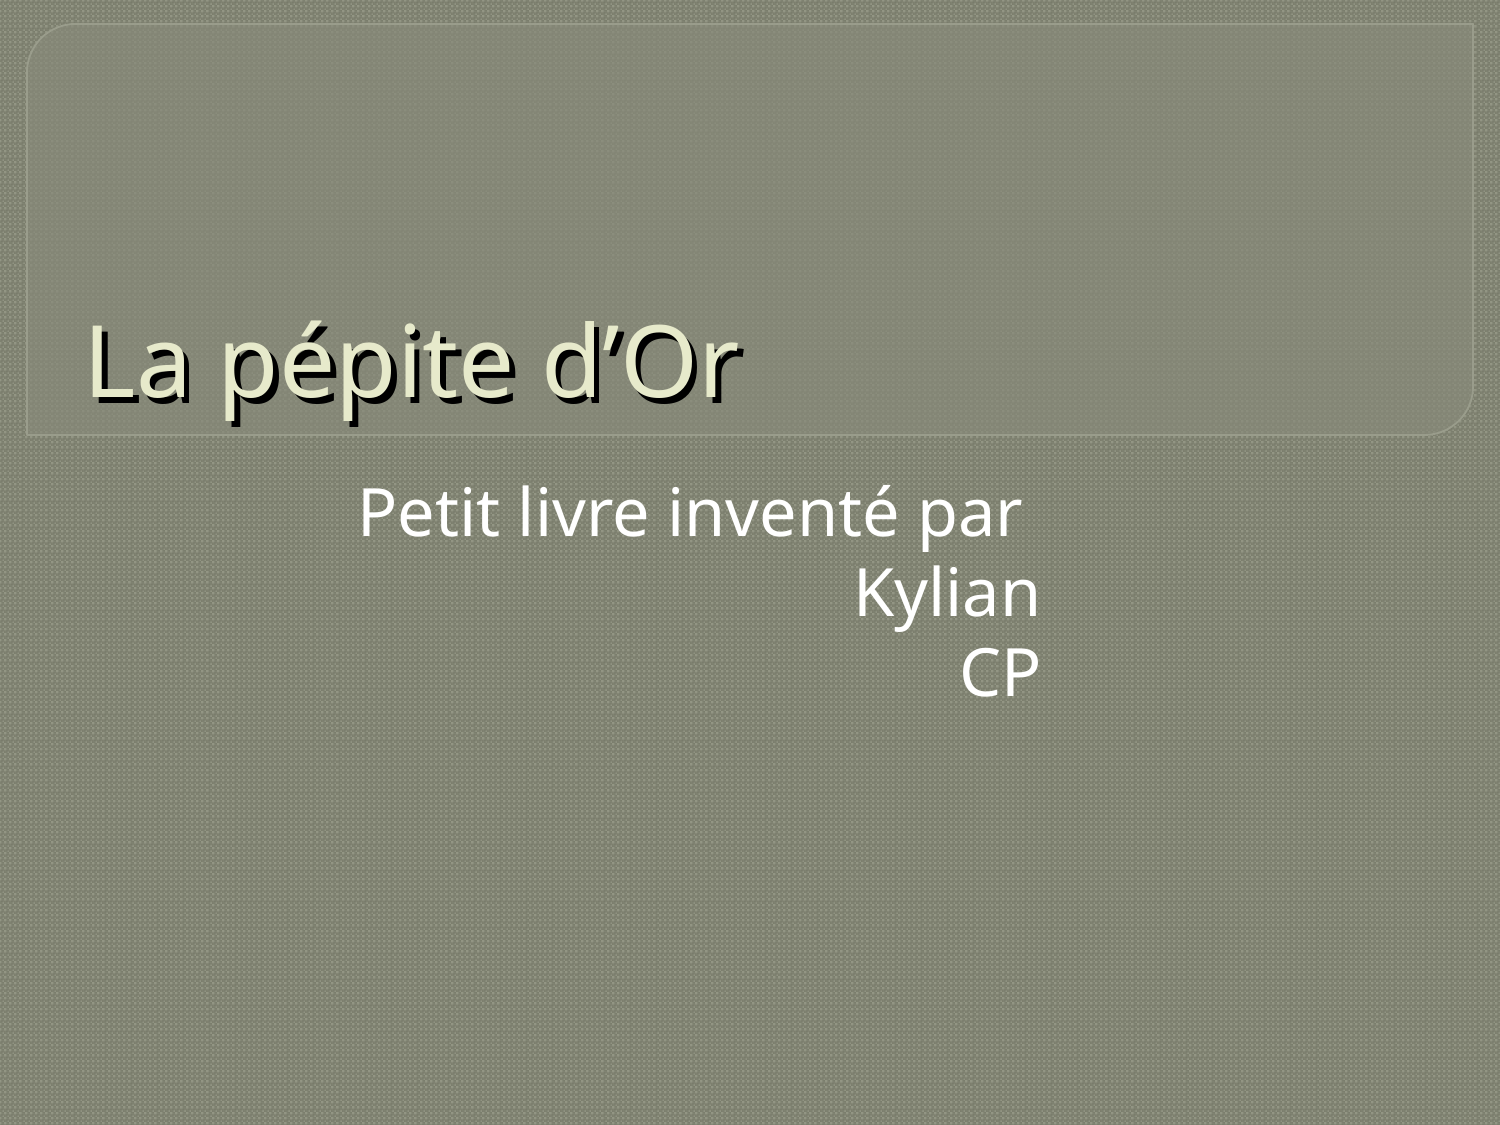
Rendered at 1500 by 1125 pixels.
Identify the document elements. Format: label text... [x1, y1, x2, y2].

subtitle Petit livre inventé par Kylian CP [350, 462, 1427, 751]
title La pépite d’Or [76, 62, 1427, 425]
